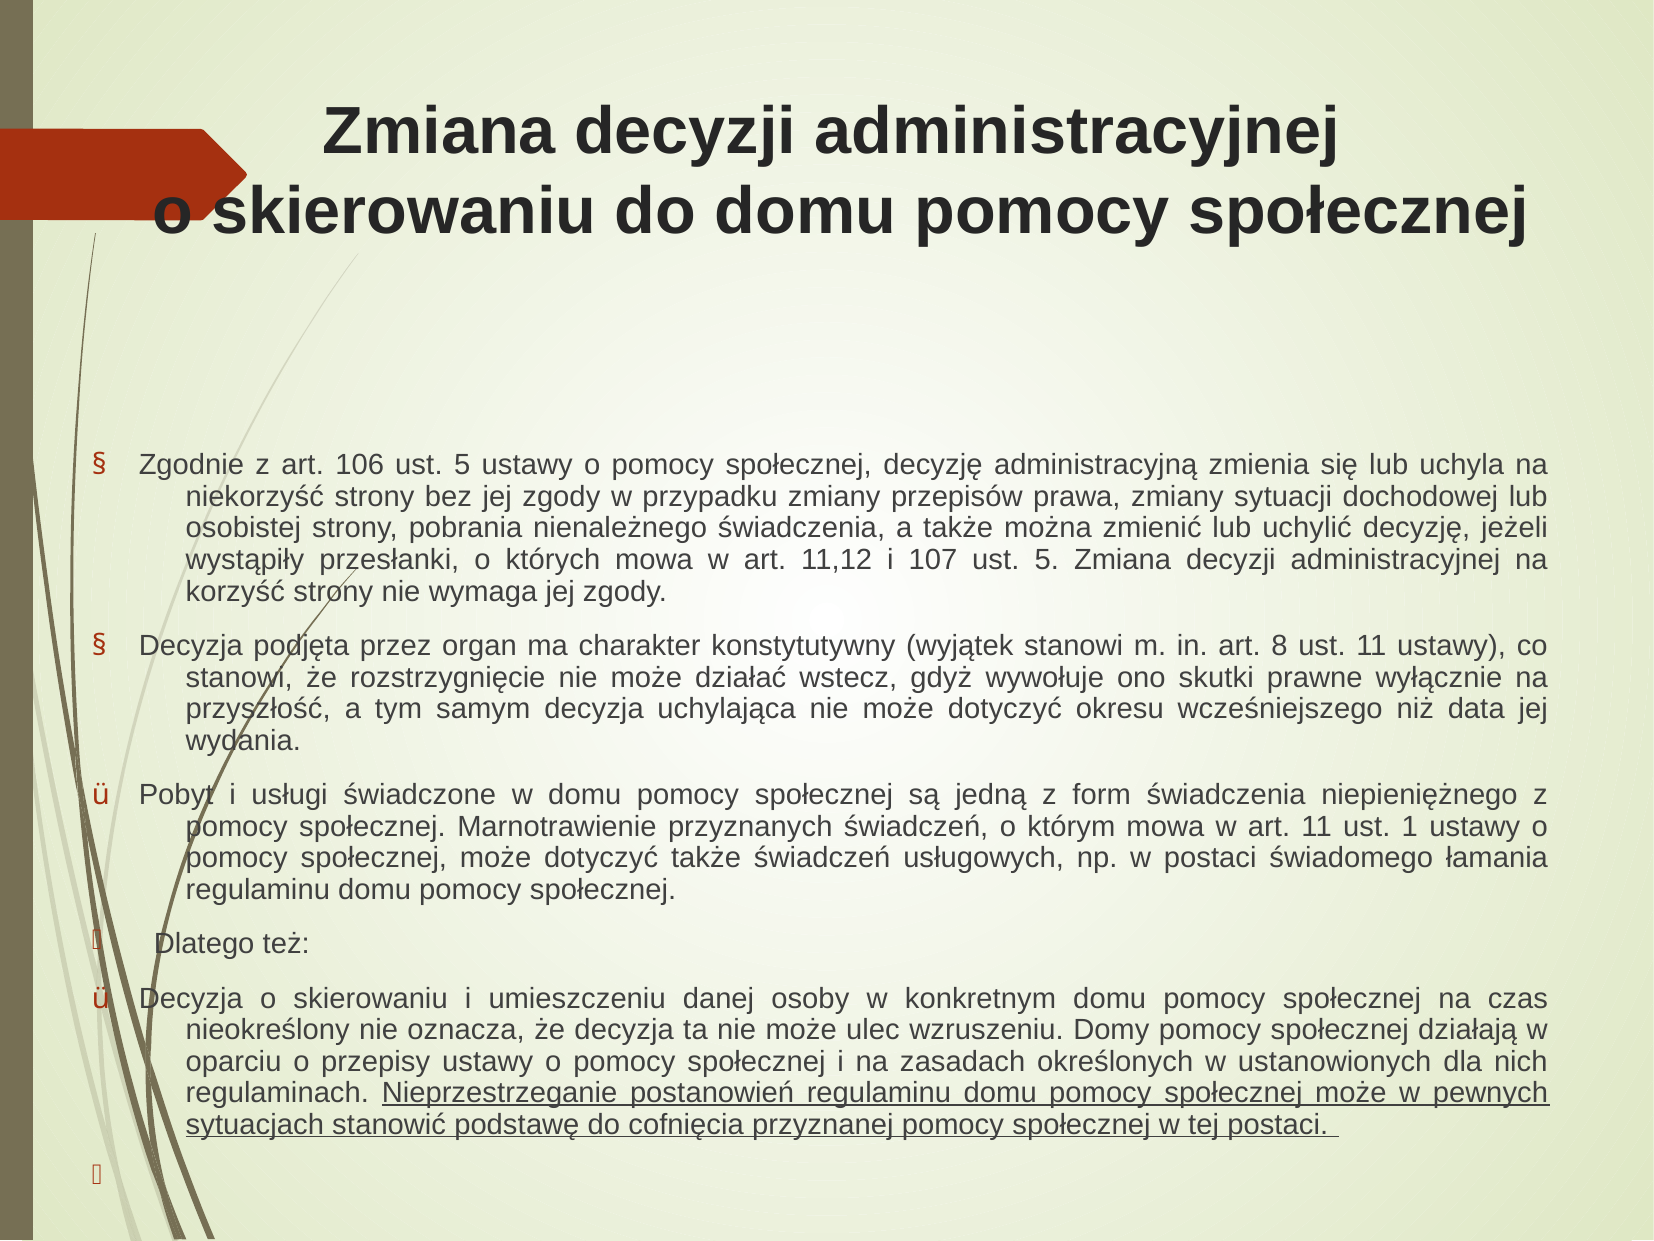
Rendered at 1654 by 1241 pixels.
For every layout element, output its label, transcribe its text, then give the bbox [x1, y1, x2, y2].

title Zmiana decyzji administracyjnej o skierowaniu do domu pomocy społecznej [103, 79, 1579, 371]
list Zgodnie z art. 106 ust. 5 ustawy o pomocy społecznej, decyzję administracyjną zmienia się lub uchyla na niekorzyść strony bez jej zgody w przypadku zmiany przepisów prawa, zmiany sytuacji dochodowej lub osobistej strony, pobrania nienależnego świadczenia, a także można zmienić lub uchylić decyzję, jeżeli wystąpiły przesłanki, o których mowa w art. 11,12 i 107 ust. 5. Zmiana decyzji administracyjnej na korzyść strony nie wymaga jej zgody. Decyzja podjęta przez organ ma charakter konstytutywny (wyjątek stanowi m. in. art. 8 ust. 11 ustawy), co stanowi, że rozstrzygnięcie nie może działać wstecz, gdyż wywołuje ono skutki prawne wyłącznie na przyszłość, a tym samym decyzja uchylająca nie może dotyczyć okresu wcześniejszego niż data jej wydania. Pobyt i usługi świadczone w domu pomocy społecznej są jedną z form świadczenia niepieniężnego z pomocy społecznej. Marnotrawienie przyznanych świadczeń, o którym mowa w art. 11 ust. 1 ustawy o pomocy społecznej, może dotyczyć także świadczeń usługowych, np. w postaci świadomego łamania regulaminu domu pomocy społecznej. Dlatego też: Decyzja o skierowaniu i umieszczeniu danej osoby w konkretnym domu pomocy społecznej na czas nieokreślony nie oznacza, że decyzja ta nie może ulec wzruszeniu. Domy pomocy społecznej działają w oparciu o przepisy ustawy o pomocy społecznej i na zasadach określonych w ustanowionych dla nich regulaminach. Nieprzestrzeganie postanowień regulaminu domu pomocy społecznej może w pewnych sytuacjach stanowić podstawę do cofnięcia przyznanej pomocy społecznej w tej postaci. [76, 442, 1565, 1165]
